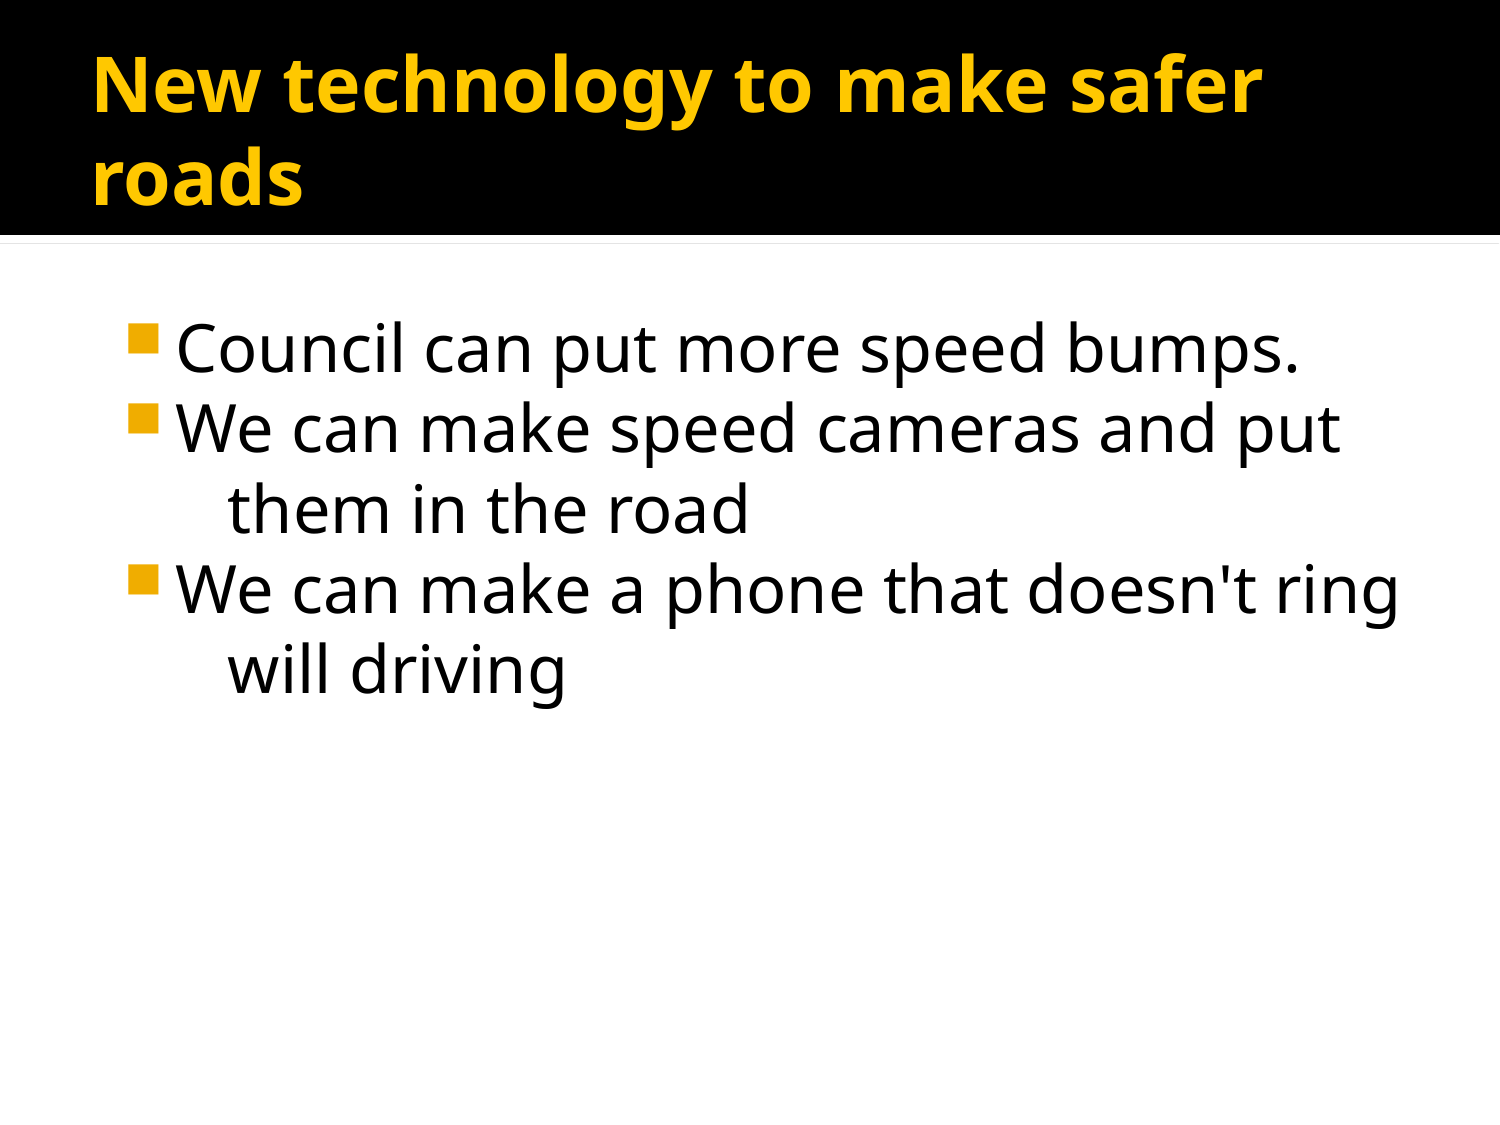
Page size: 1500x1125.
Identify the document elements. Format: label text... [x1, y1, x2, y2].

title New technology to make safer roads [75, 25, 1426, 232]
list Council can put more speed bumps. We can make speed cameras and put them in the road We can make a phone that doesn't ring will driving [75, 291, 1426, 1051]
